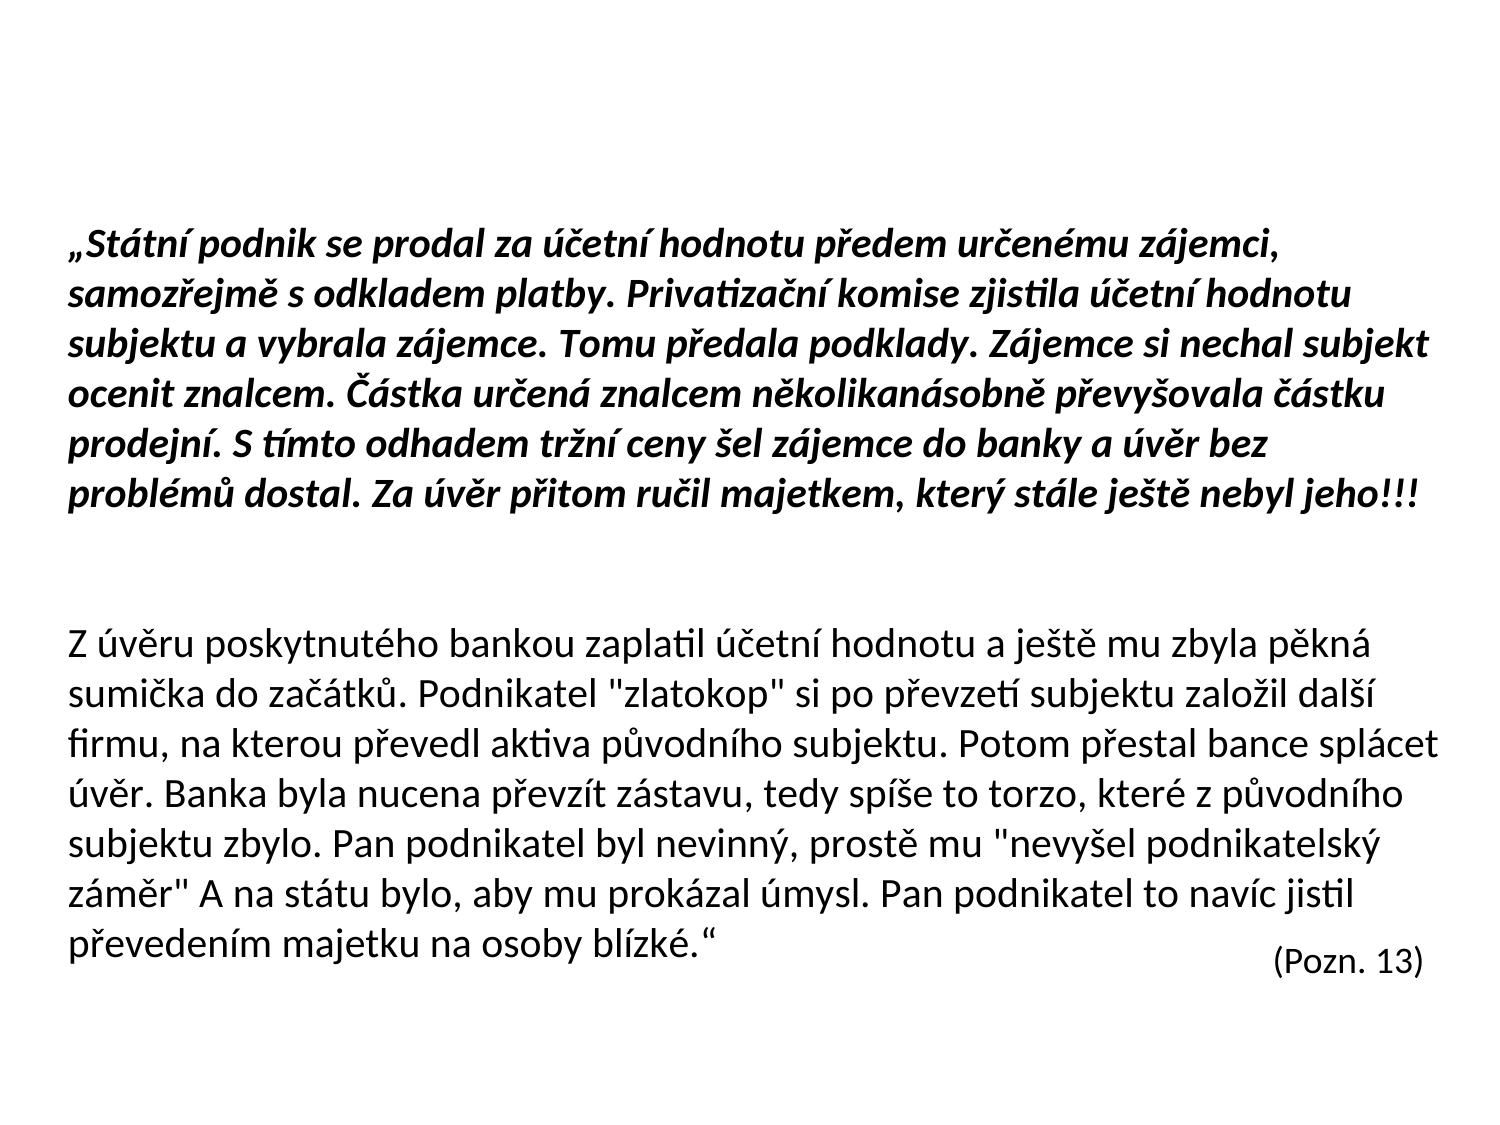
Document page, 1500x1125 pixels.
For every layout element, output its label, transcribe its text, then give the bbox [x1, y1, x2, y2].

text_box „Státní podnik se prodal za účetní hodnotu předem určenému zájemci, samozřejmě s odkladem platby. Privatizační komise zjistila účetní hodnotu subjektu a vybrala zájemce. Tomu předala podklady. Zájemce si nechal subjekt ocenit znalcem. Částka určená znalcem několikanásobně převyšovala částku prodejní. S tímto odhadem tržní ceny šel zájemce do banky a úvěr bez problémů dostal. Za úvěr přitom ručil majetkem, který stále ještě nebyl jeho!!! Z úvěru poskytnutého bankou zaplatil účetní hodnotu a ještě mu zbyla pěkná sumička do začátků. Podnikatel "zlatokop" si po převzetí subjektu založil další firmu, na kterou převedl aktiva původního subjektu. Potom přestal bance splácet úvěr. Banka byla nucena převzít zástavu, tedy spíše to torzo, které z původního subjektu zbylo. Pan podnikatel byl nevinný, prostě mu "nevyšel podnikatelský záměr" A na státu bylo, aby mu prokázal úmysl. Pan podnikatel to navíc jistil převedením majetku na osoby blízké.“ [53, 208, 1459, 974]
text_box (Pozn. 13) [1257, 928, 1500, 990]
